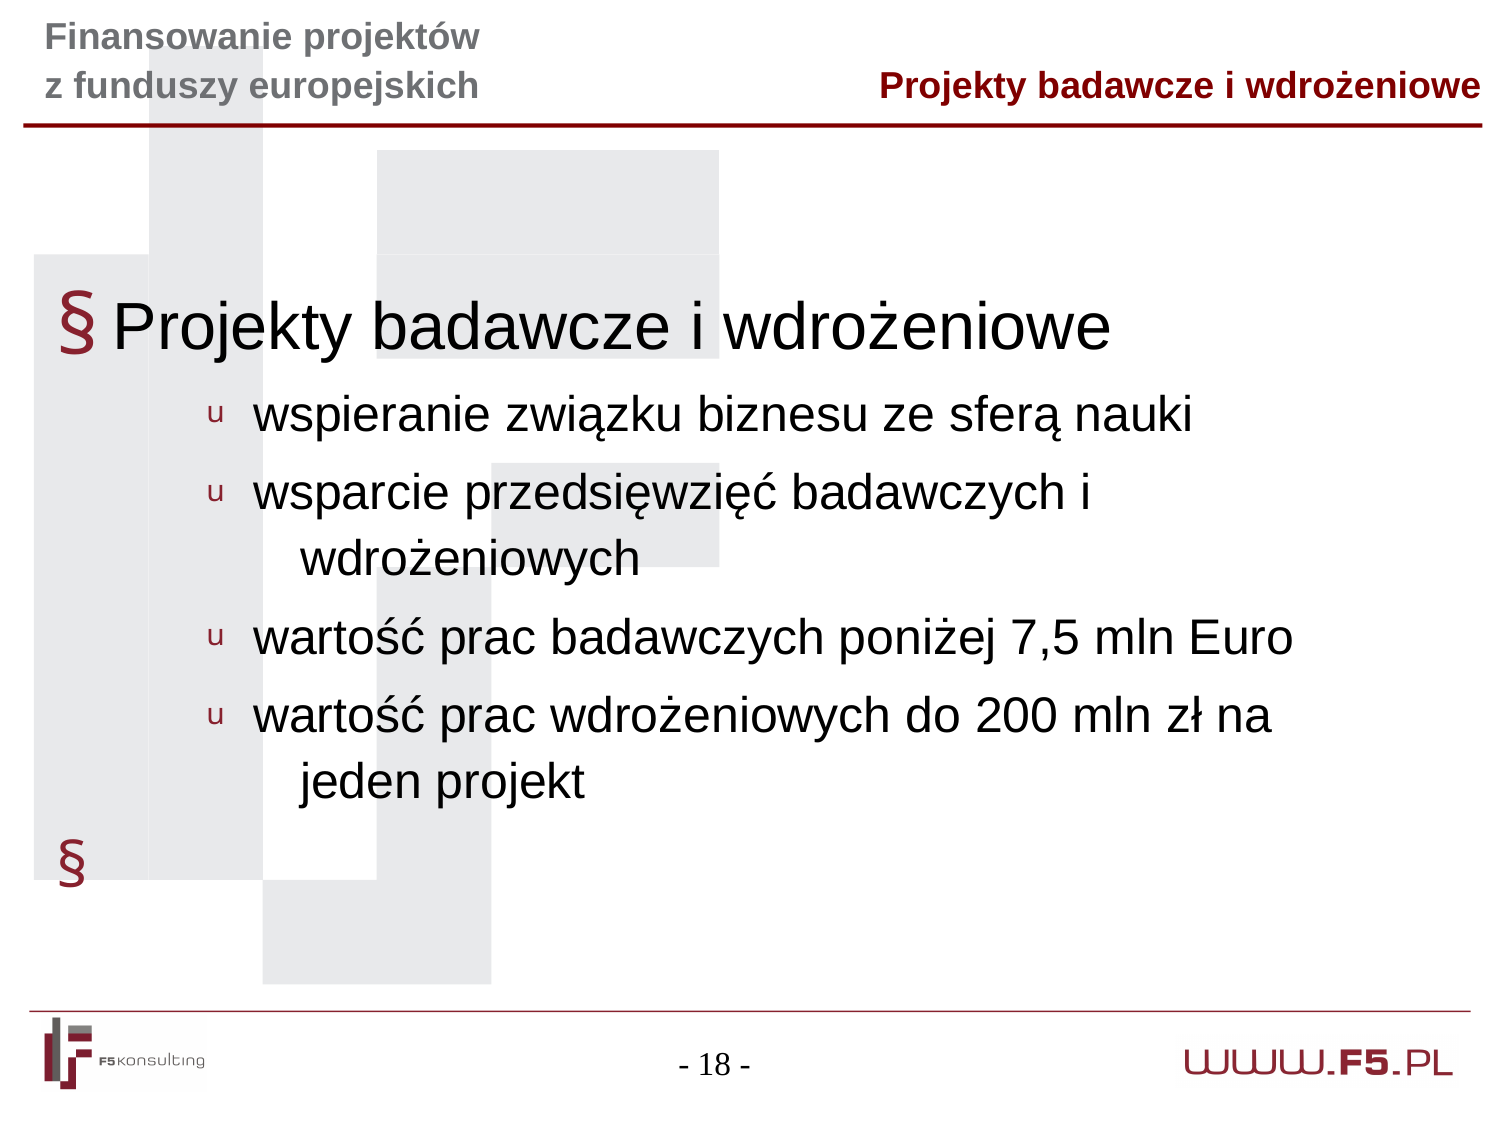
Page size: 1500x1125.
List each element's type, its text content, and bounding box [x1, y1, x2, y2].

text_box - - [655, 1034, 774, 1091]
list Projekty badawcze i wdrożeniowe wspieranie związku biznesu ze sferą nauki wsparcie przedsięwzięć badawczych i wdrożeniowych wartość prac badawczych poniżej 7,5 mln Euro wartość prac wdrożeniowych do 200 mln zł na jeden projekt [41, 267, 1424, 917]
text_box Finansowanie projektów z funduszy europejskich Projekty badawcze i wdrożeniowe [29, 0, 1500, 106]
